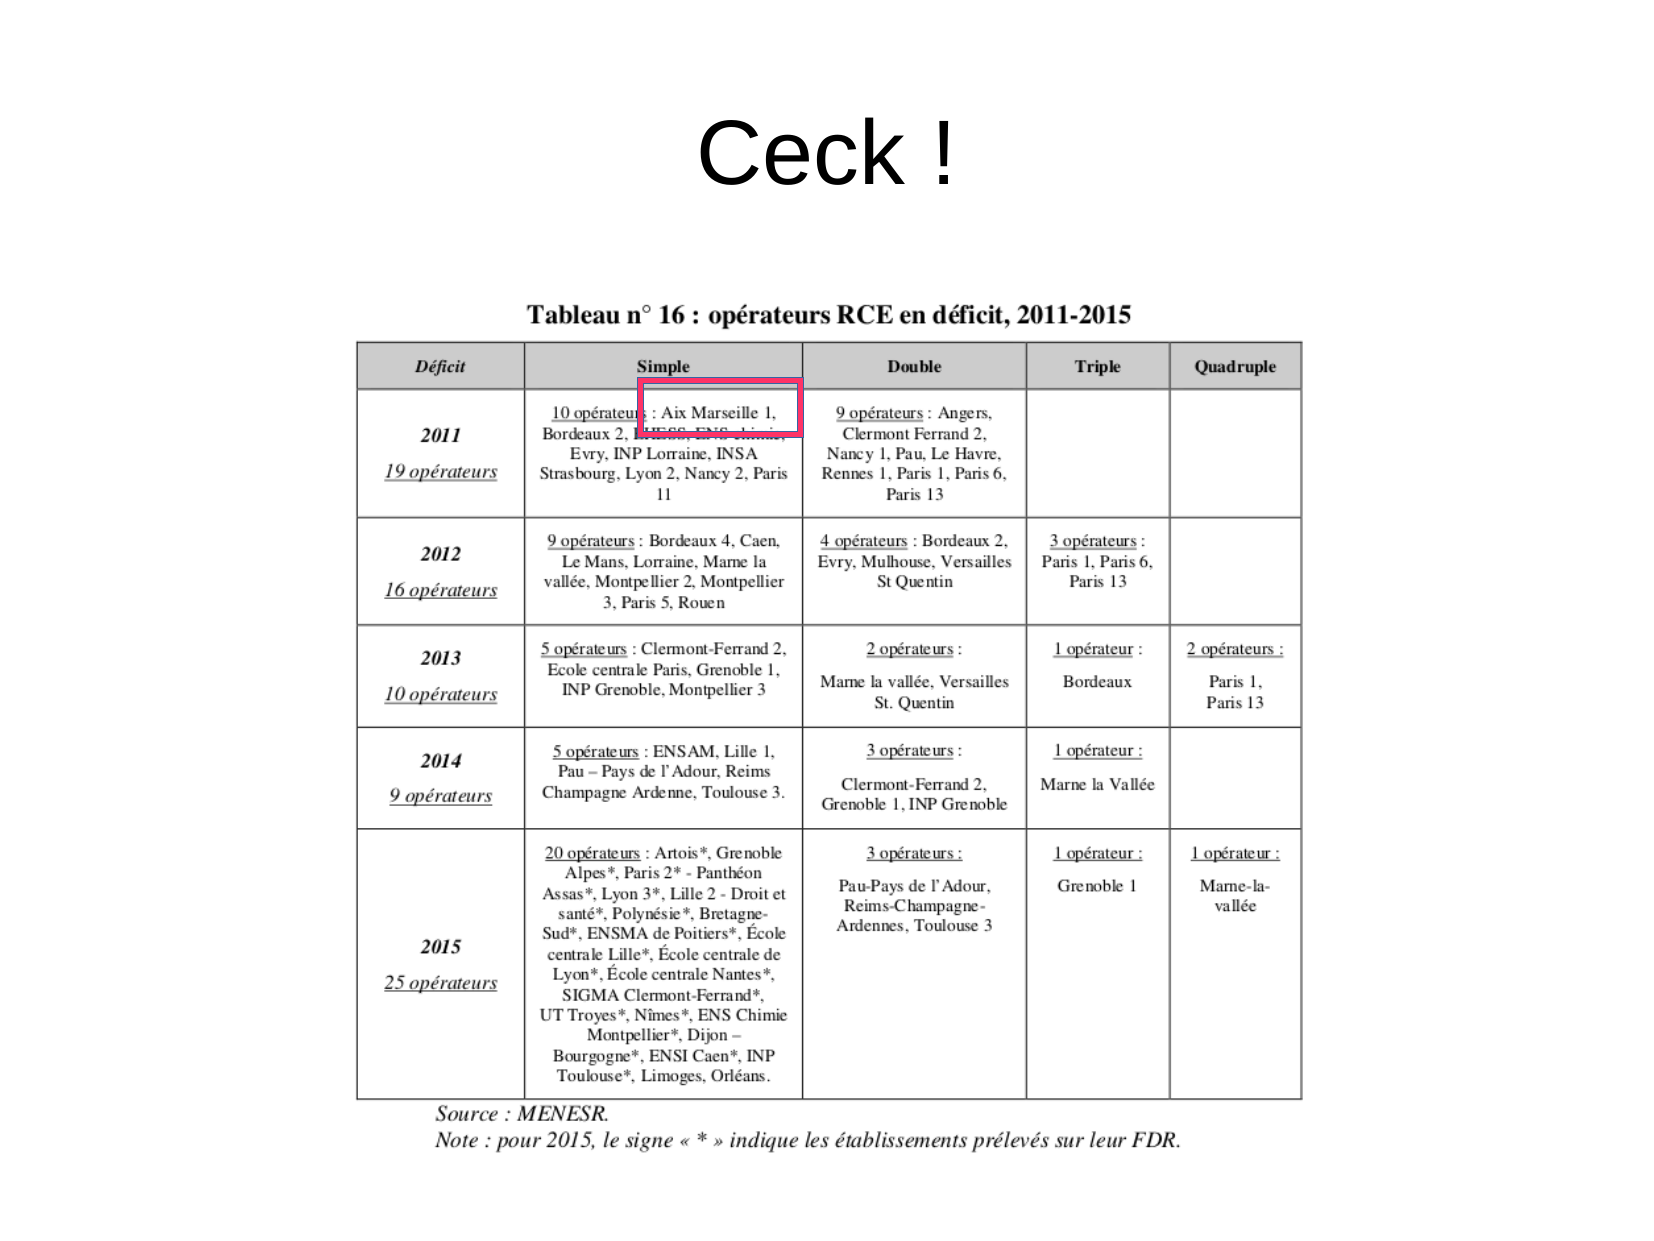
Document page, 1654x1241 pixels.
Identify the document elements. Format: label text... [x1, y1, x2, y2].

title Ceck ! [82, 49, 1571, 257]
text_box [637, 377, 804, 438]
picture [329, 284, 1324, 1171]
